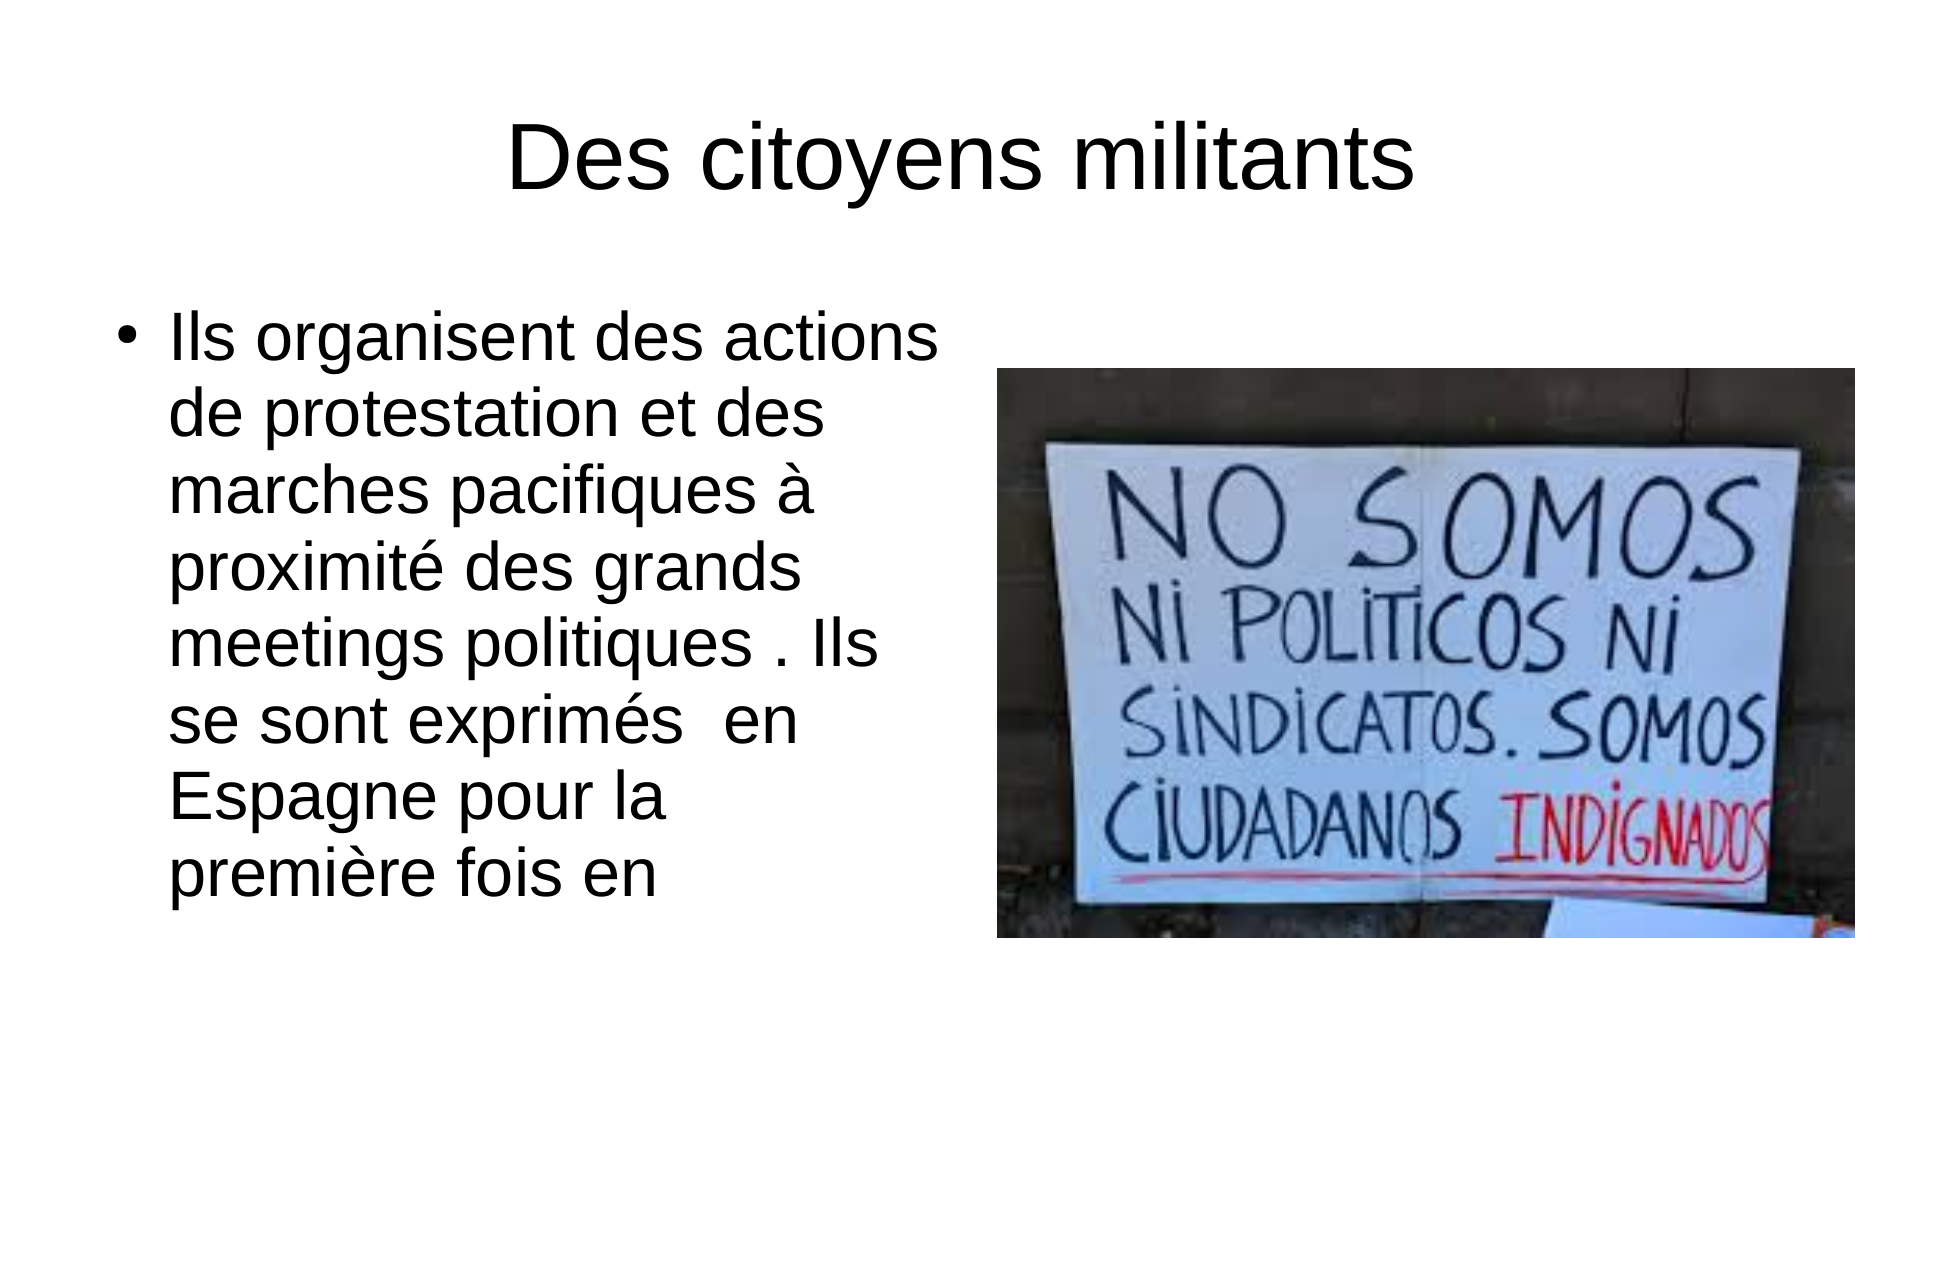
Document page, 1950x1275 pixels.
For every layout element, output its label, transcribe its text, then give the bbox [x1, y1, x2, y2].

list Ils organisent des actions de protestation et des marches pacifiques à proximité des grands meetings politiques . Ils se sont exprimés en Espagne pour la première fois en [97, 298, 954, 1038]
title Des citoyens militants [97, 50, 1853, 264]
picture [997, 368, 1855, 939]
